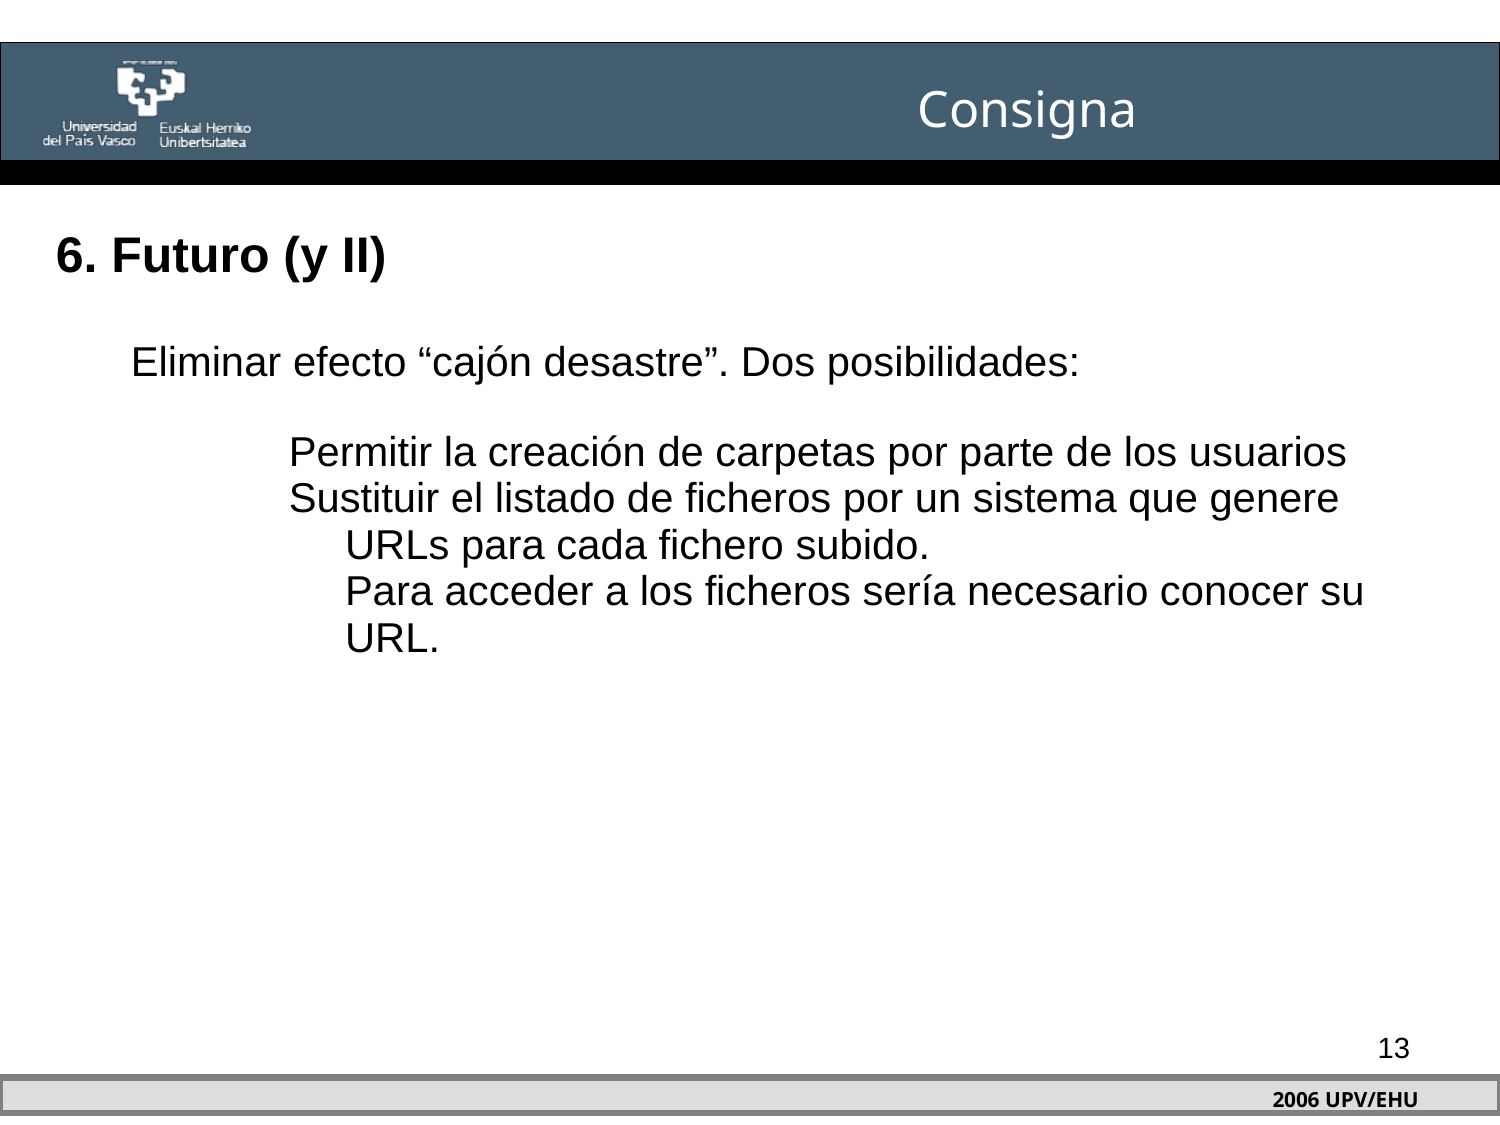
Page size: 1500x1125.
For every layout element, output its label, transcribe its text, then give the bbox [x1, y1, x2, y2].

picture [4, 42, 290, 160]
text_box [0, 42, 1500, 185]
text_box [0, 1077, 1257, 1113]
text_box Consigna [620, 66, 1436, 151]
text_box Permitir la creación de carpetas por parte de los usuarios Sustituir el listado de ficheros por un sistema que genere URLs para cada fichero subido. Para acceder a los ficheros sería necesario conocer su URL. [123, 420, 1412, 742]
text_box 6. Futuro (y II) Eliminar efecto “cajón desastre”. Dos posibilidades: [41, 220, 1365, 394]
text_box 2006 UPV/EHU [1257, 1077, 1500, 1122]
